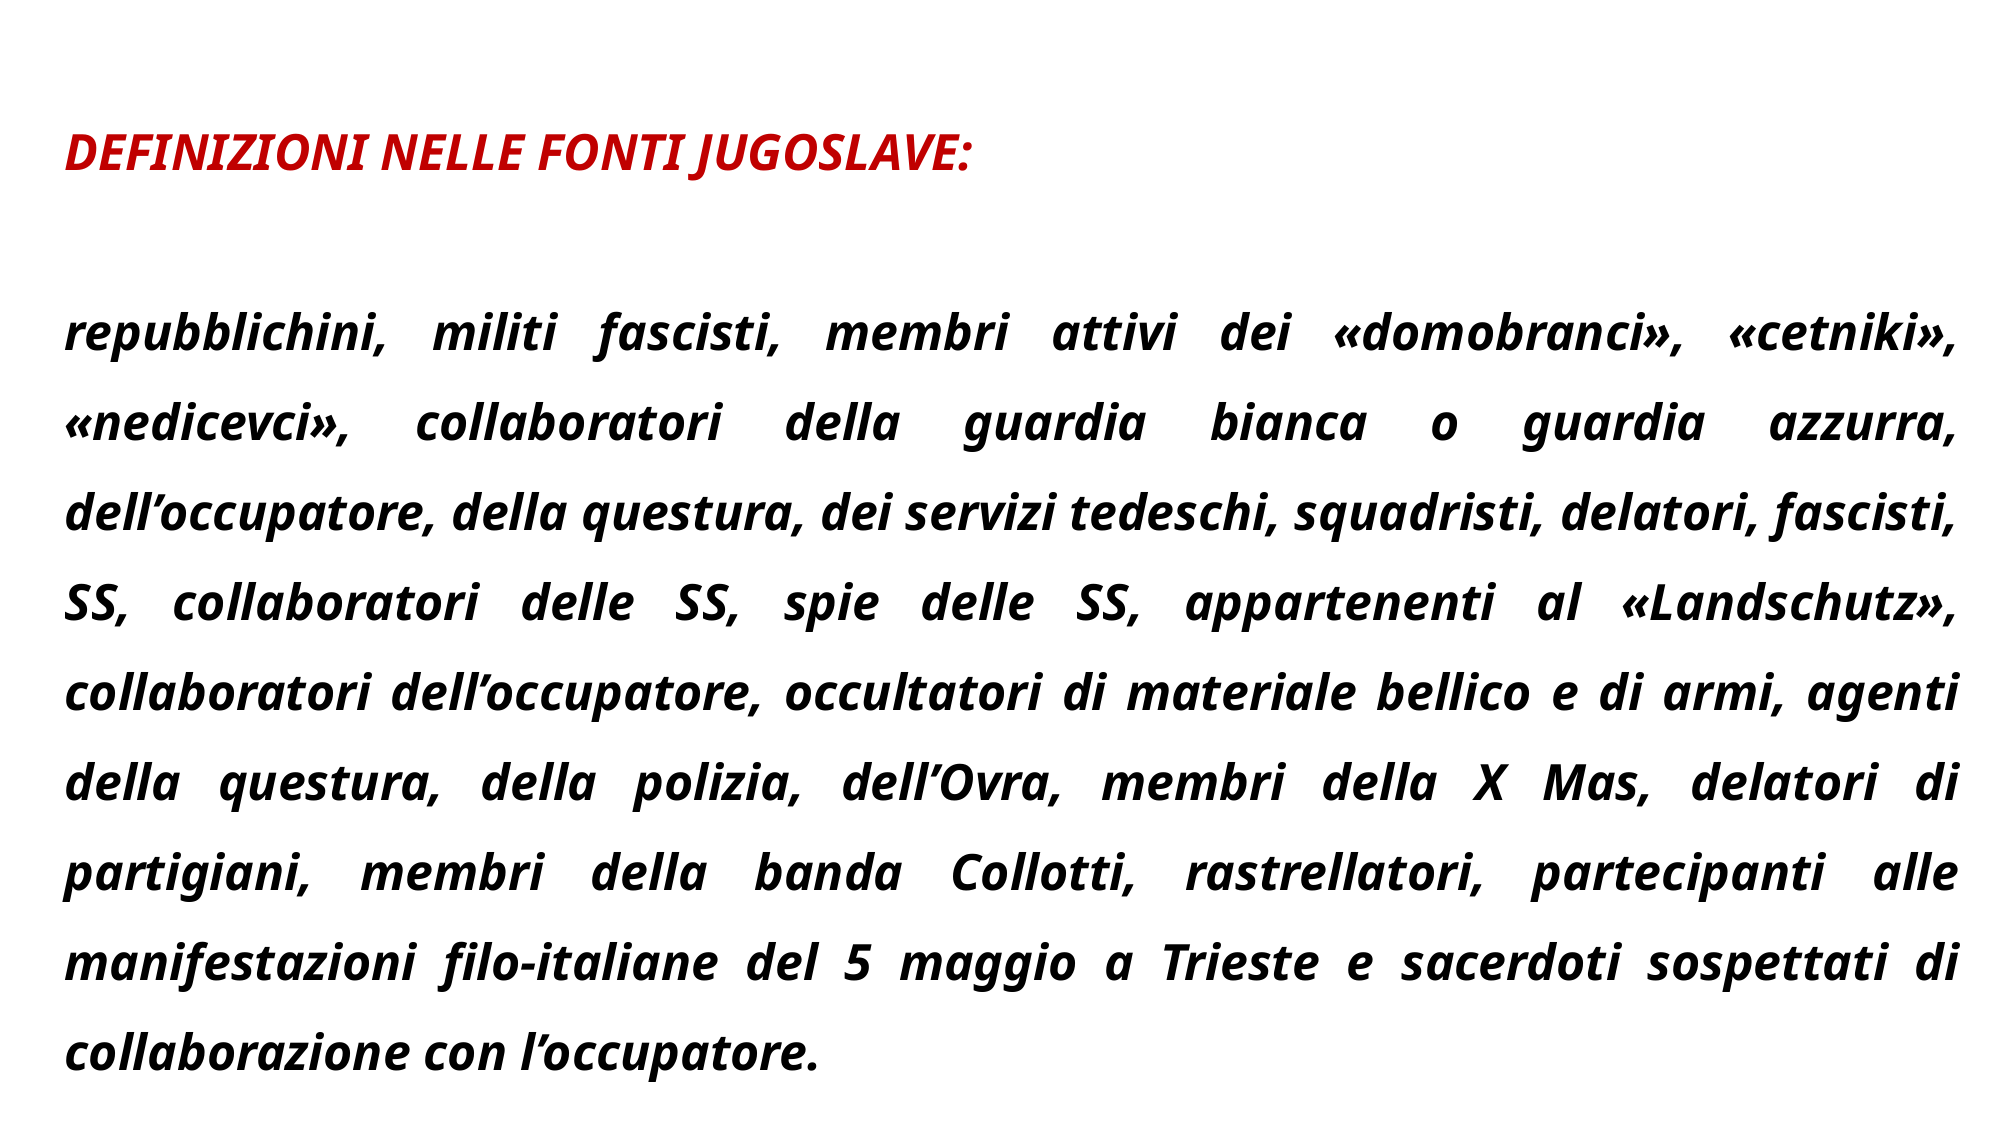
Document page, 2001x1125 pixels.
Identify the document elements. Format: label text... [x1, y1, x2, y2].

text_box DEFINIZIONI NELLE FONTI JUGOSLAVE: repubblichini, militi fascisti, membri attivi dei «domobranci», «cetniki», «nedicevci», collaboratori della guardia bianca o guardia azzurra, dell’occupatore, della questura, dei servizi tedeschi, squadristi, delatori, fascisti, SS, collaboratori delle SS, spie delle SS, appartenenti al «Landschutz», collaboratori dell’occupatore, occultatori di materiale bellico e di armi, agenti della questura, della polizia, dell’Ovra, membri della X Mas, delatori di partigiani, membri della banda Collotti, rastrellatori, partecipanti alle manifestazioni filo-italiane del 5 maggio a Trieste e sacerdoti sospettati di collaborazione con l’occupatore. [49, 82, 1975, 1086]
